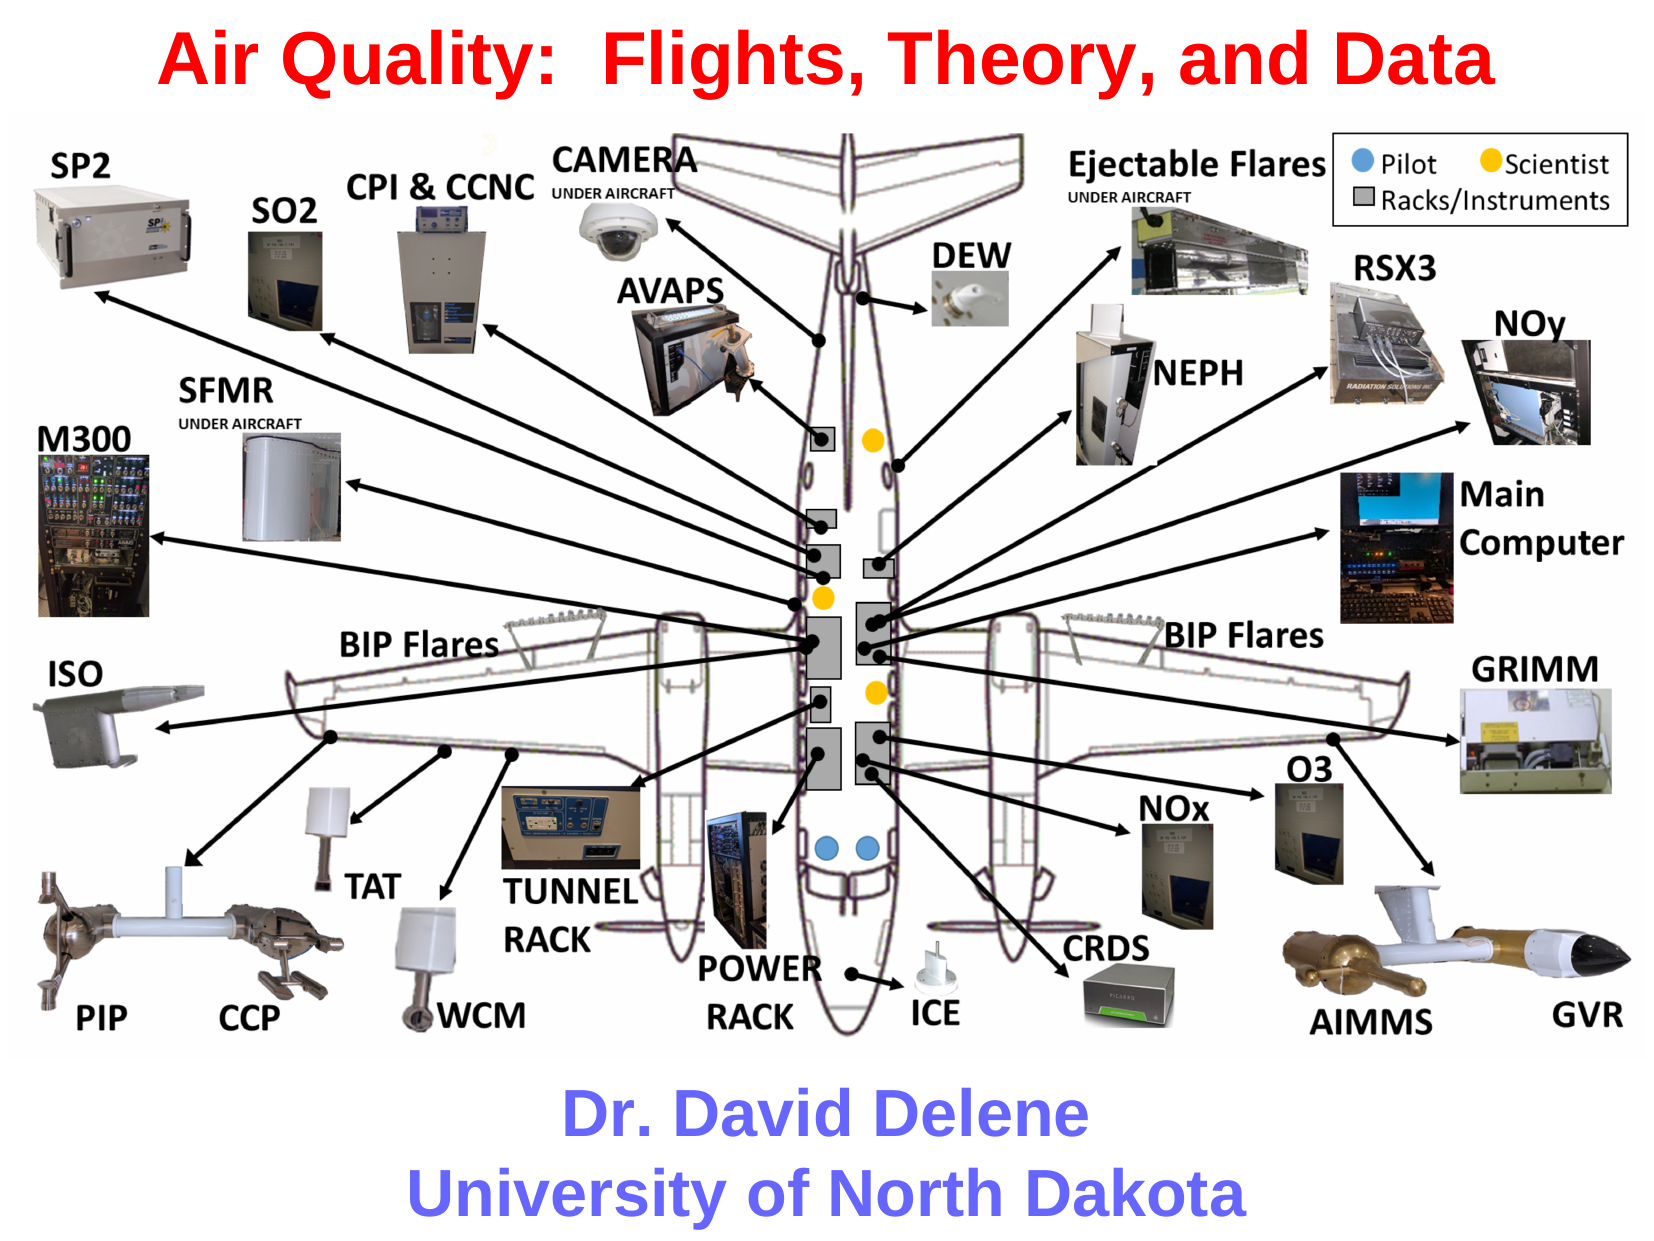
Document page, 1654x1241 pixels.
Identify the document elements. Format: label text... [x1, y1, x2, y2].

title Dr. David Delene University of North Dakota [0, 1056, 1653, 1241]
picture [0, 0, 1654, 1241]
title Air Quality: Flights, Theory, and Data [0, 1, 1653, 99]
